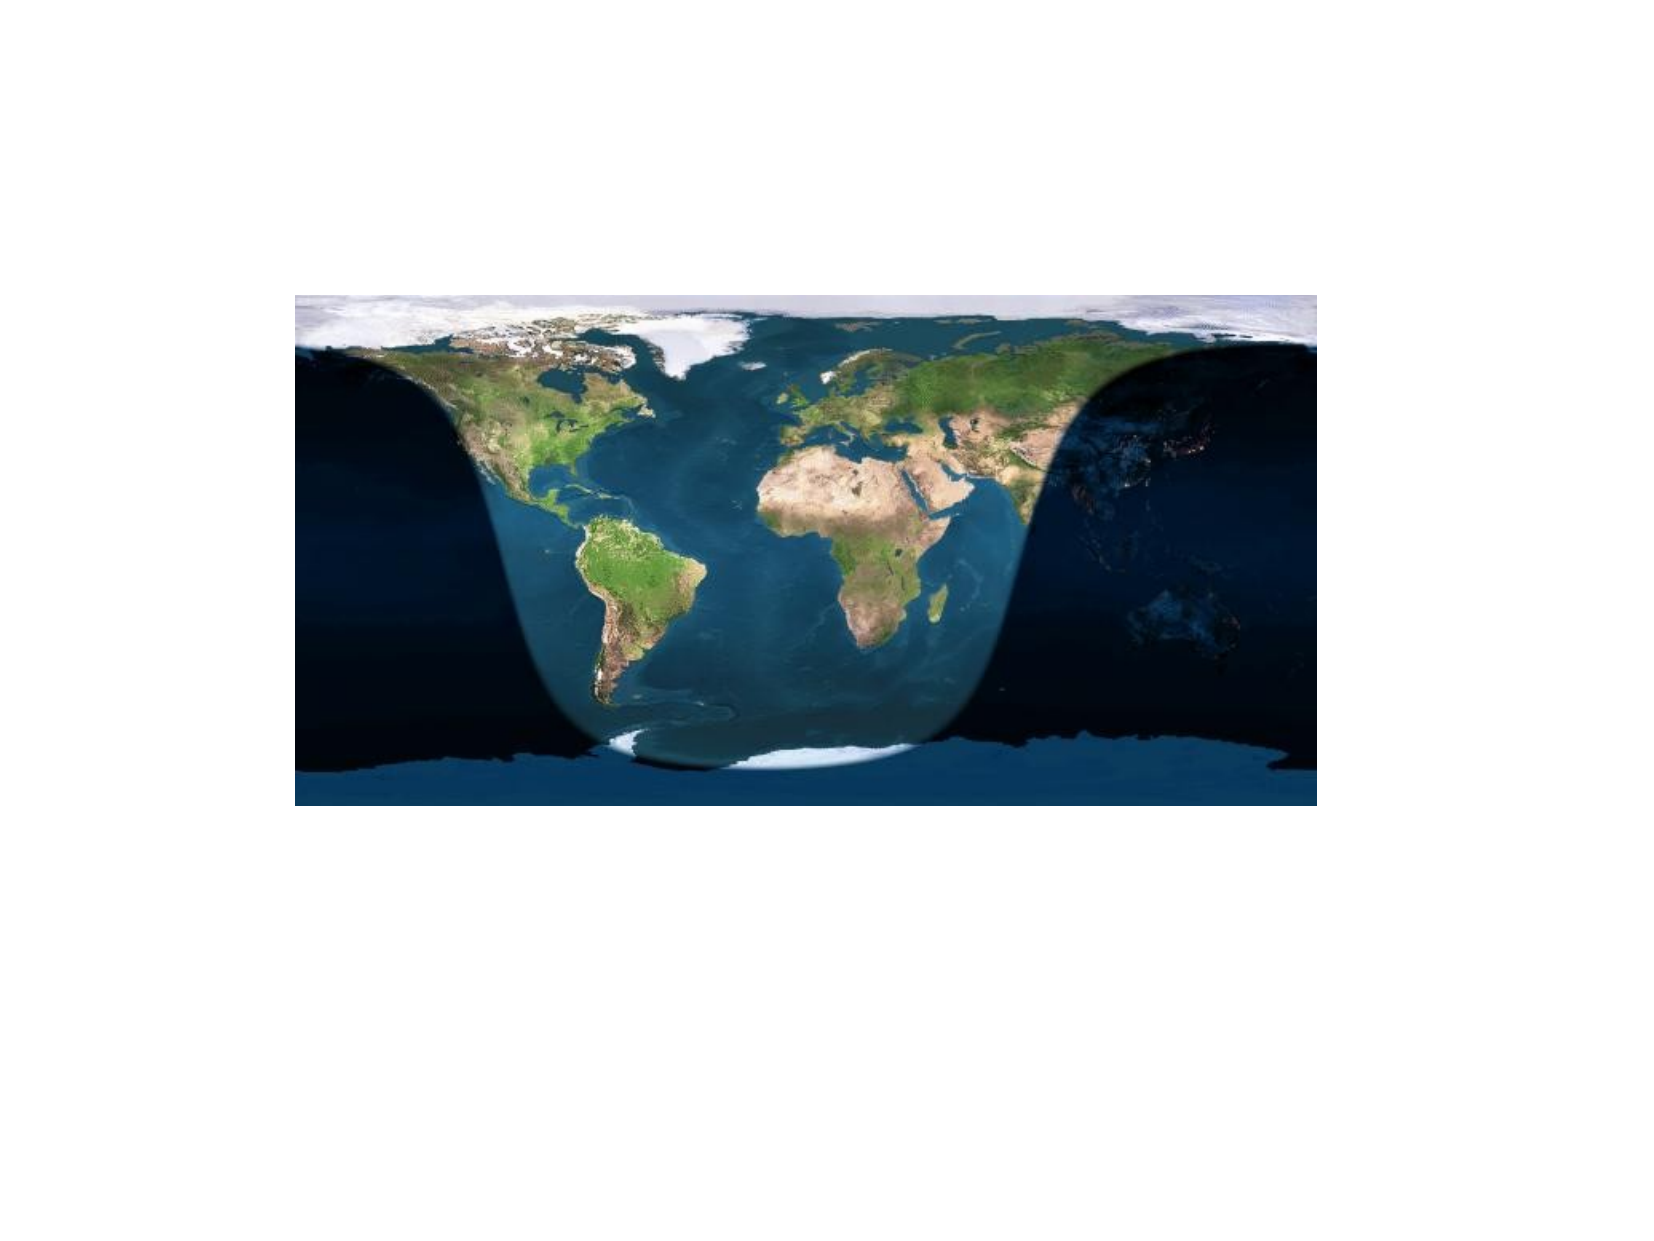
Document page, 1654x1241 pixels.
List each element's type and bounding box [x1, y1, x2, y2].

picture [295, 295, 1317, 806]
